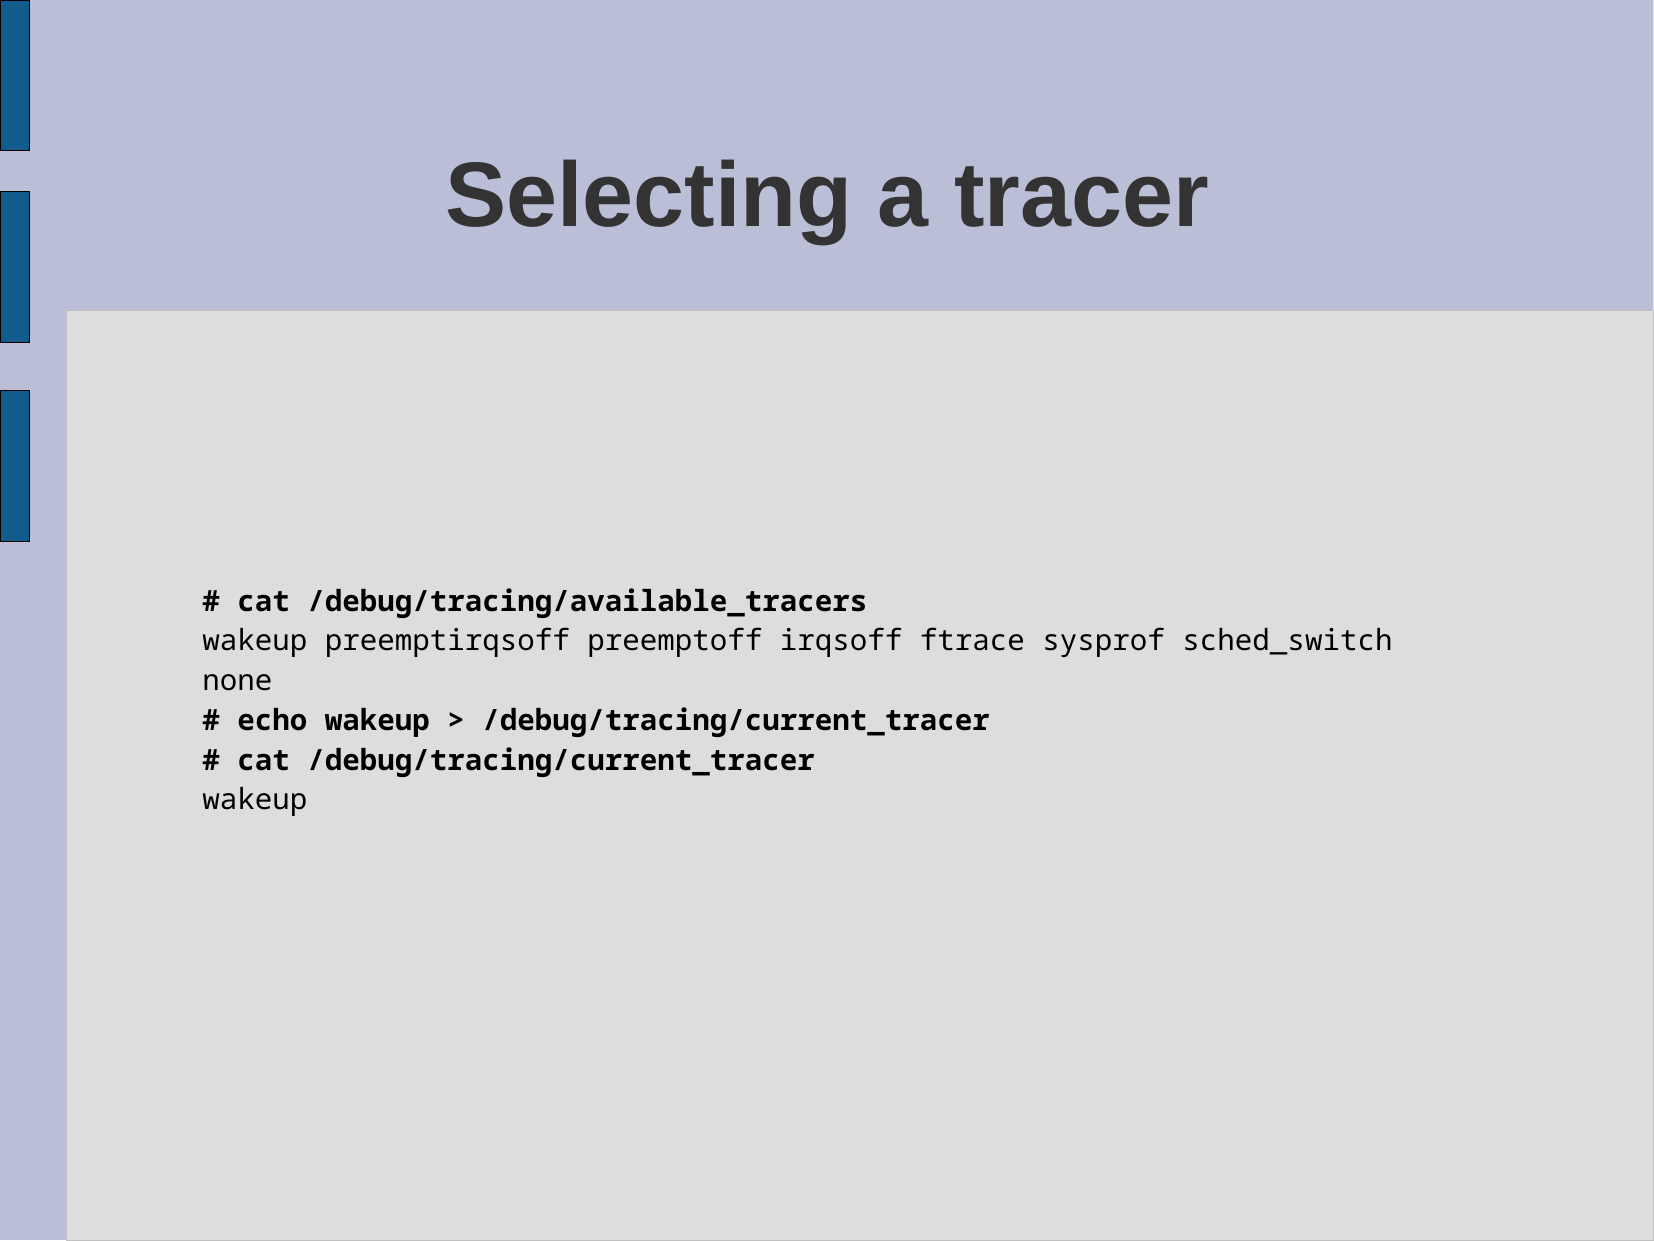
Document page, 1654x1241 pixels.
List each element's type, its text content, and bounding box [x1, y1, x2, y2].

text_box # cat /debug/tracing/available_tracers wakeup preemptirqsoff preemptoff irqsoff ftrace sysprof sched_switch none # echo wakeup > /debug/tracing/current_tracer # cat /debug/tracing/current_tracer wakeup [187, 572, 1490, 754]
title Selecting a tracer [121, 91, 1534, 299]
